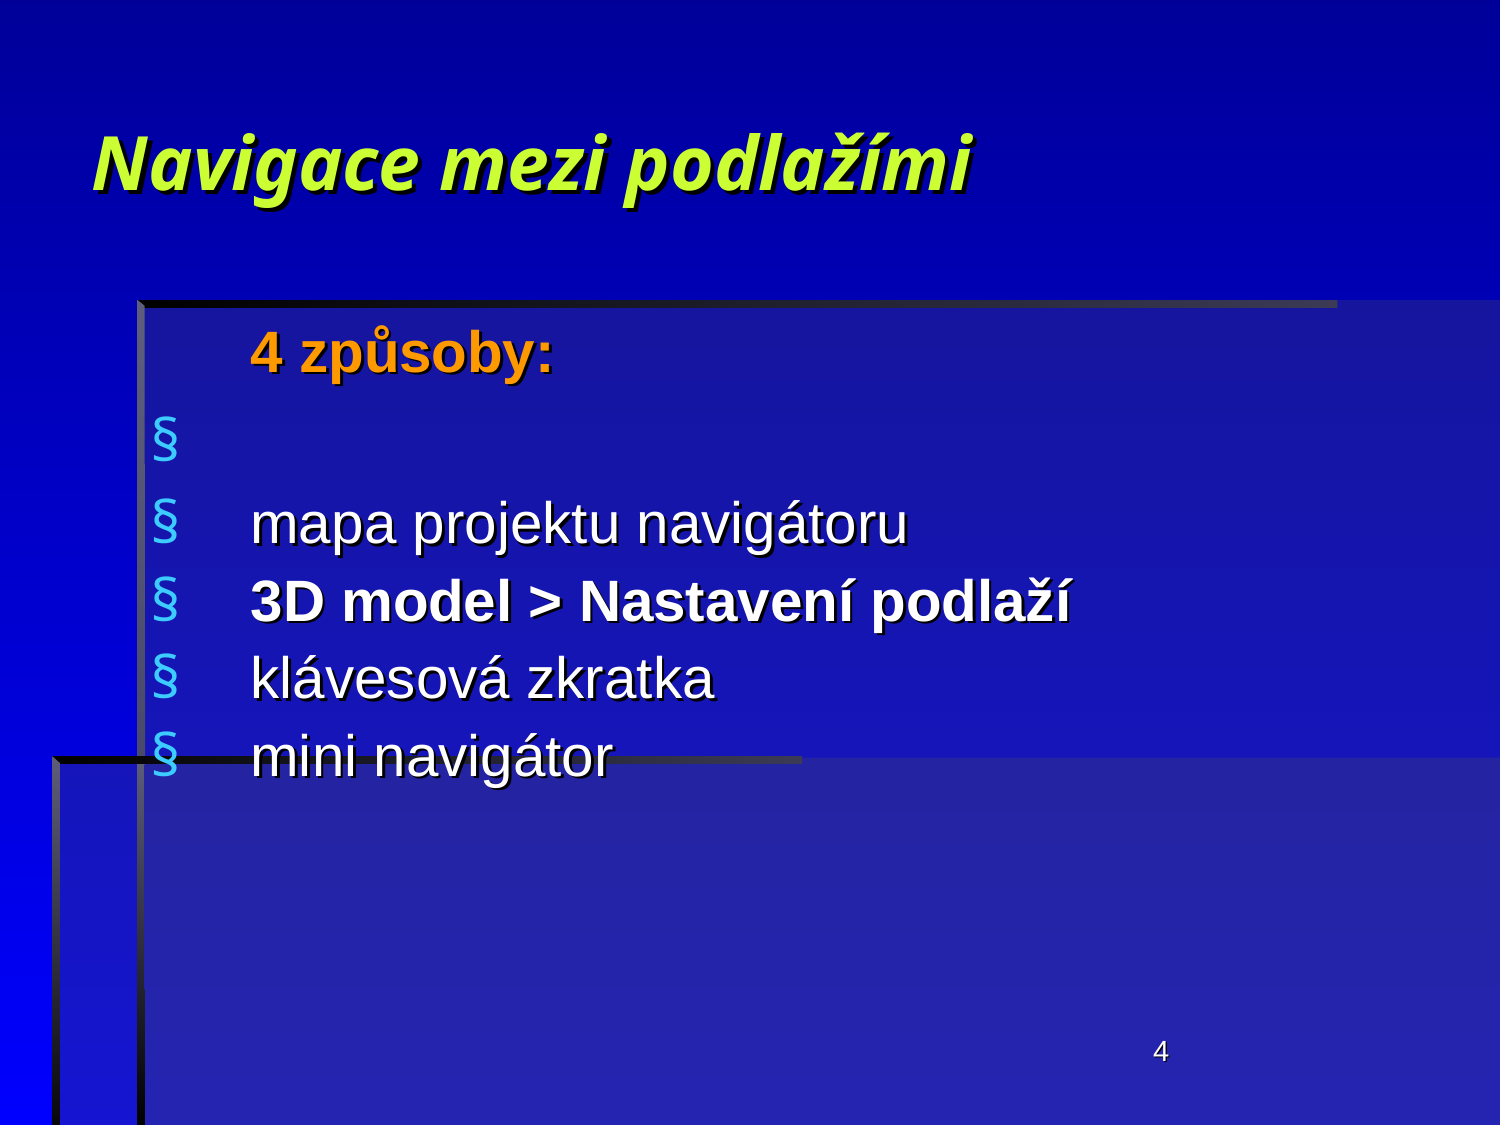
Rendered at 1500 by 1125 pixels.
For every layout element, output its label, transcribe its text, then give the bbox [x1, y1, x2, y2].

text_box <číslo> [1137, 1024, 1450, 1103]
title Navigace mezi podlažími [76, 42, 1453, 278]
list 4 způsoby: mapa projektu navigátoru 3D model > Nastavení podlaží klávesová zkratka mini navigátor [135, 314, 1450, 1002]
